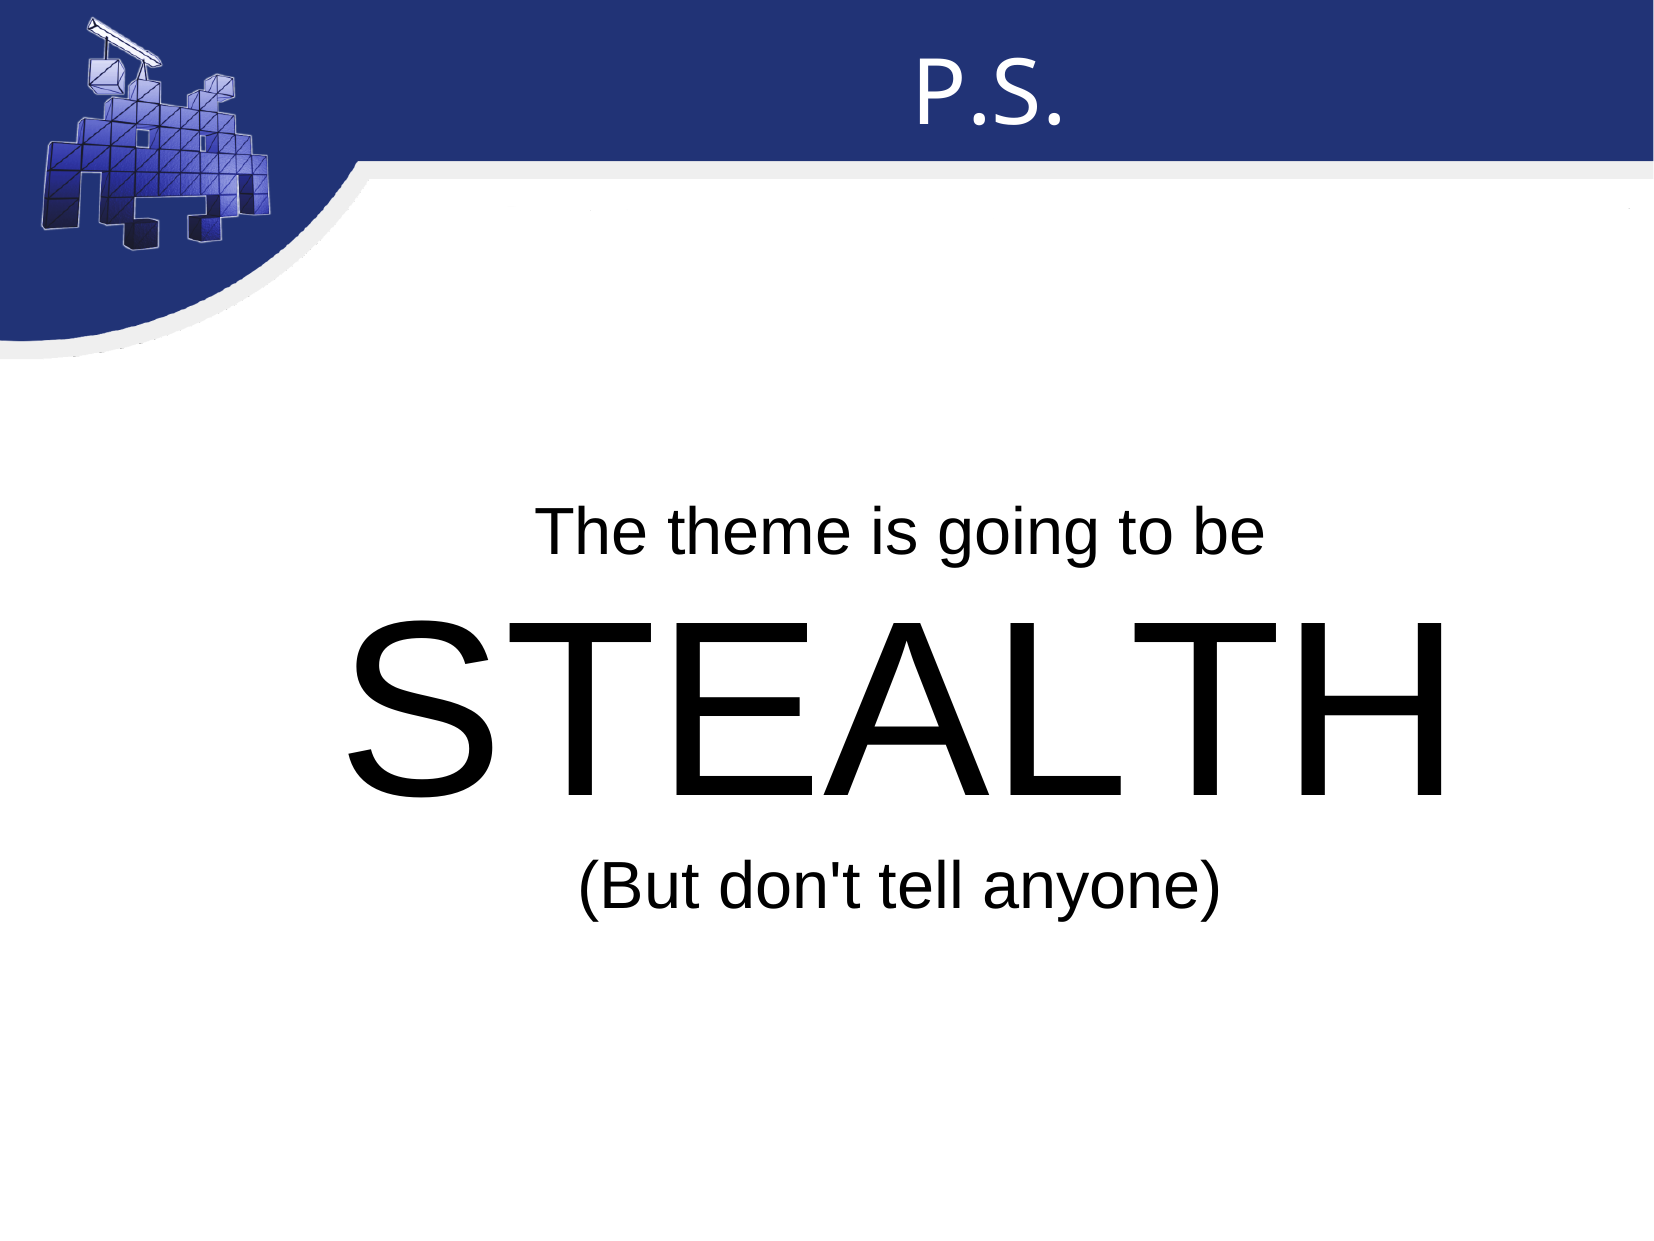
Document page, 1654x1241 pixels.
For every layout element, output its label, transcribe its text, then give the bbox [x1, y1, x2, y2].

title P.S. [354, 29, 1625, 148]
picture [0, 0, 1654, 443]
subtitle The theme is going to be STEALTH (But don't tell anyone) [206, 332, 1595, 1086]
